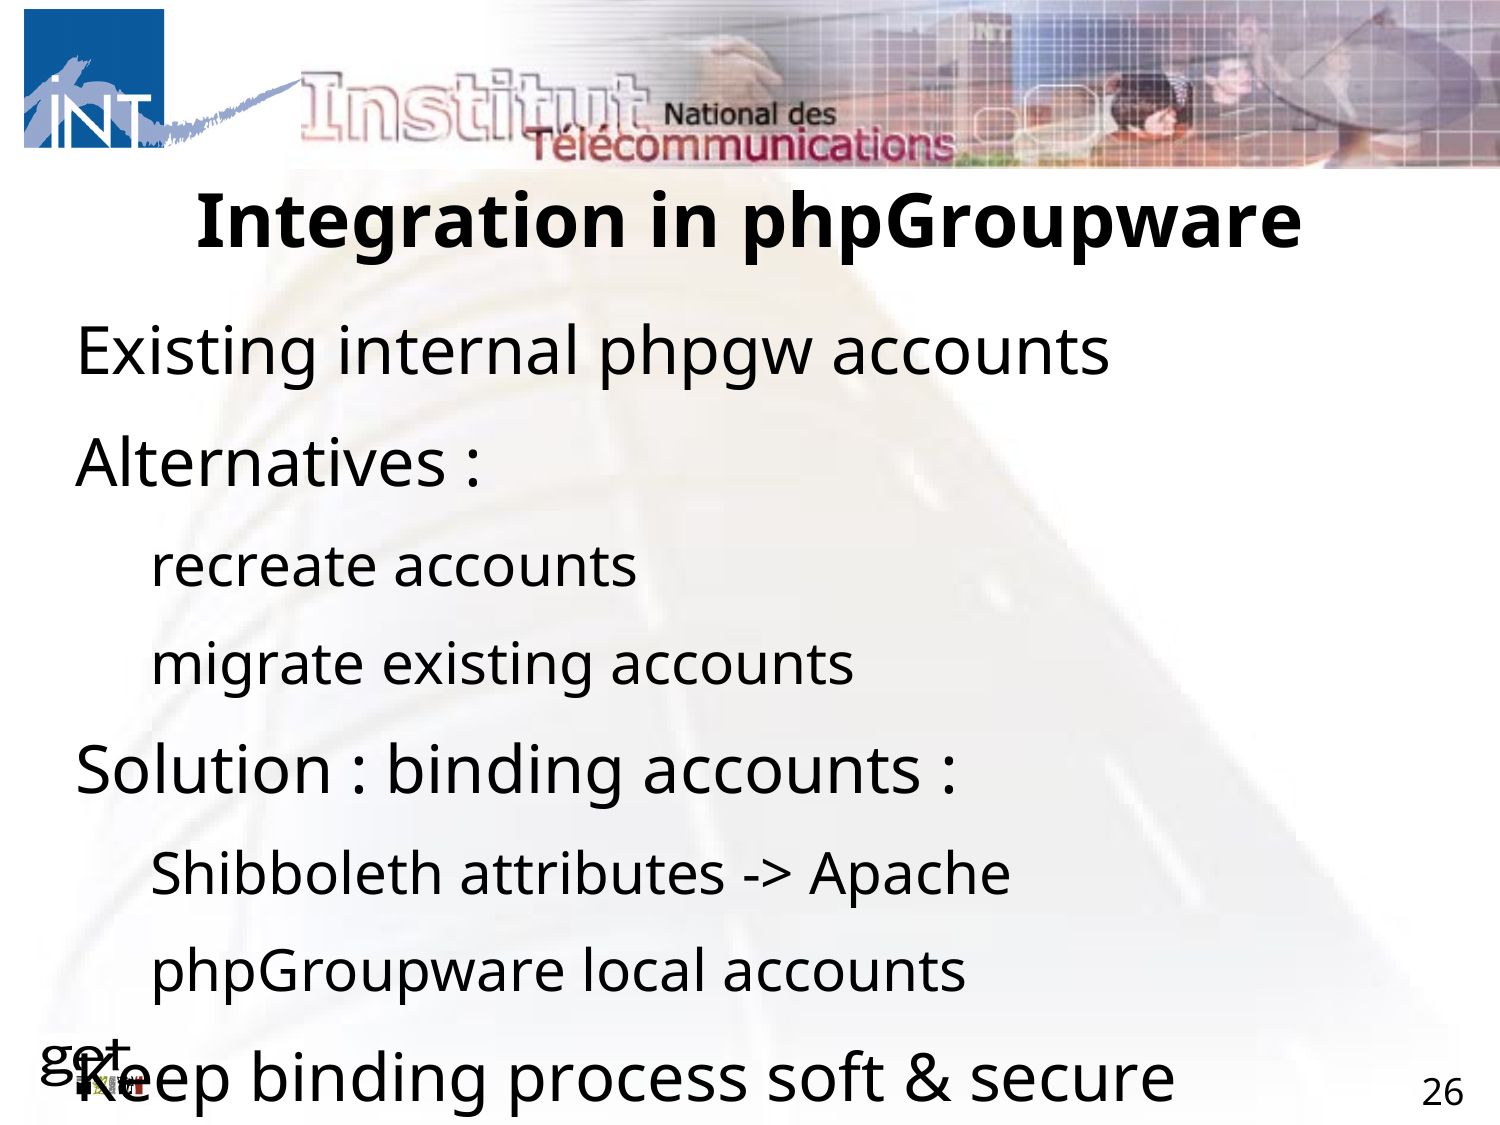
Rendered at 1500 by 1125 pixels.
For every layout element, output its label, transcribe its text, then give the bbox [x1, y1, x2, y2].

title Integration in phpGroupware [75, 156, 1425, 276]
list Existing internal phpgw accounts Alternatives : recreate accounts migrate existing accounts Solution : binding accounts : Shibboleth attributes -> Apache phpGroupware local accounts Keep binding process soft & secure [75, 299, 1425, 1041]
picture [0, 0, 1500, 1125]
